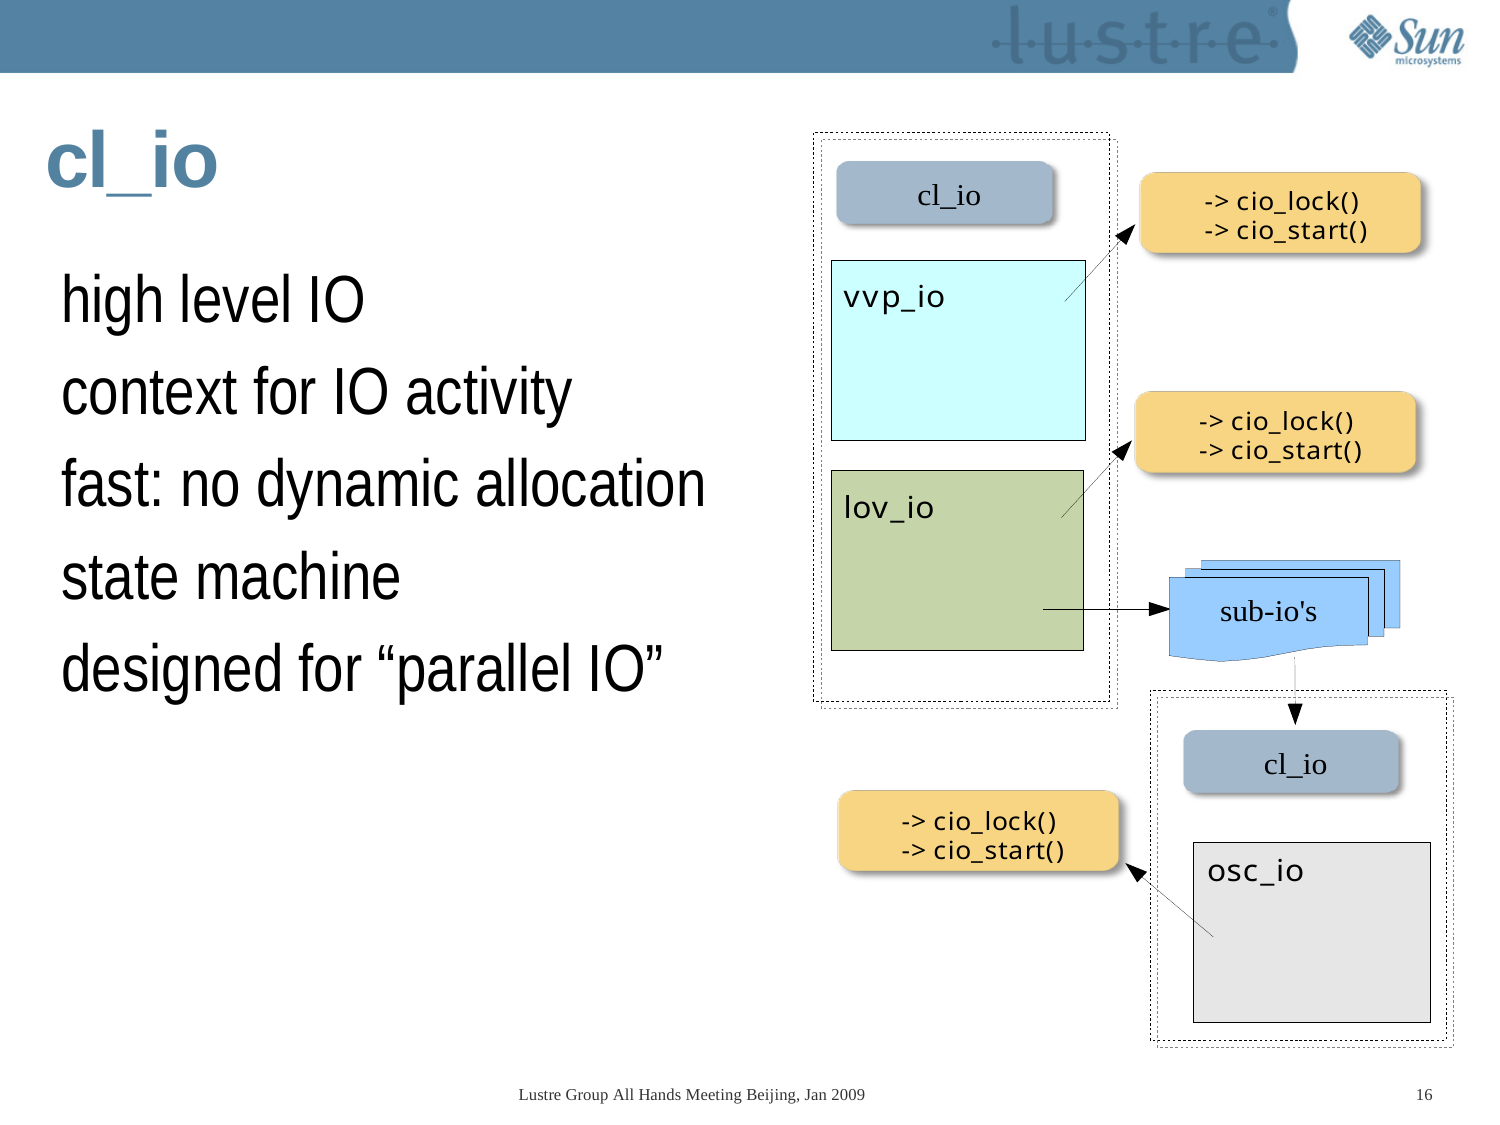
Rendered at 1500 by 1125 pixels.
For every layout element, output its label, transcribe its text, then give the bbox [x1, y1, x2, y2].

picture [0, 0, 1500, 91]
title cl_io [45, 105, 1463, 225]
chart [742, 114, 1462, 1114]
list high level IO context for IO activity fast: no dynamic allocation state machine designed for “parallel IO” [26, 262, 742, 1067]
